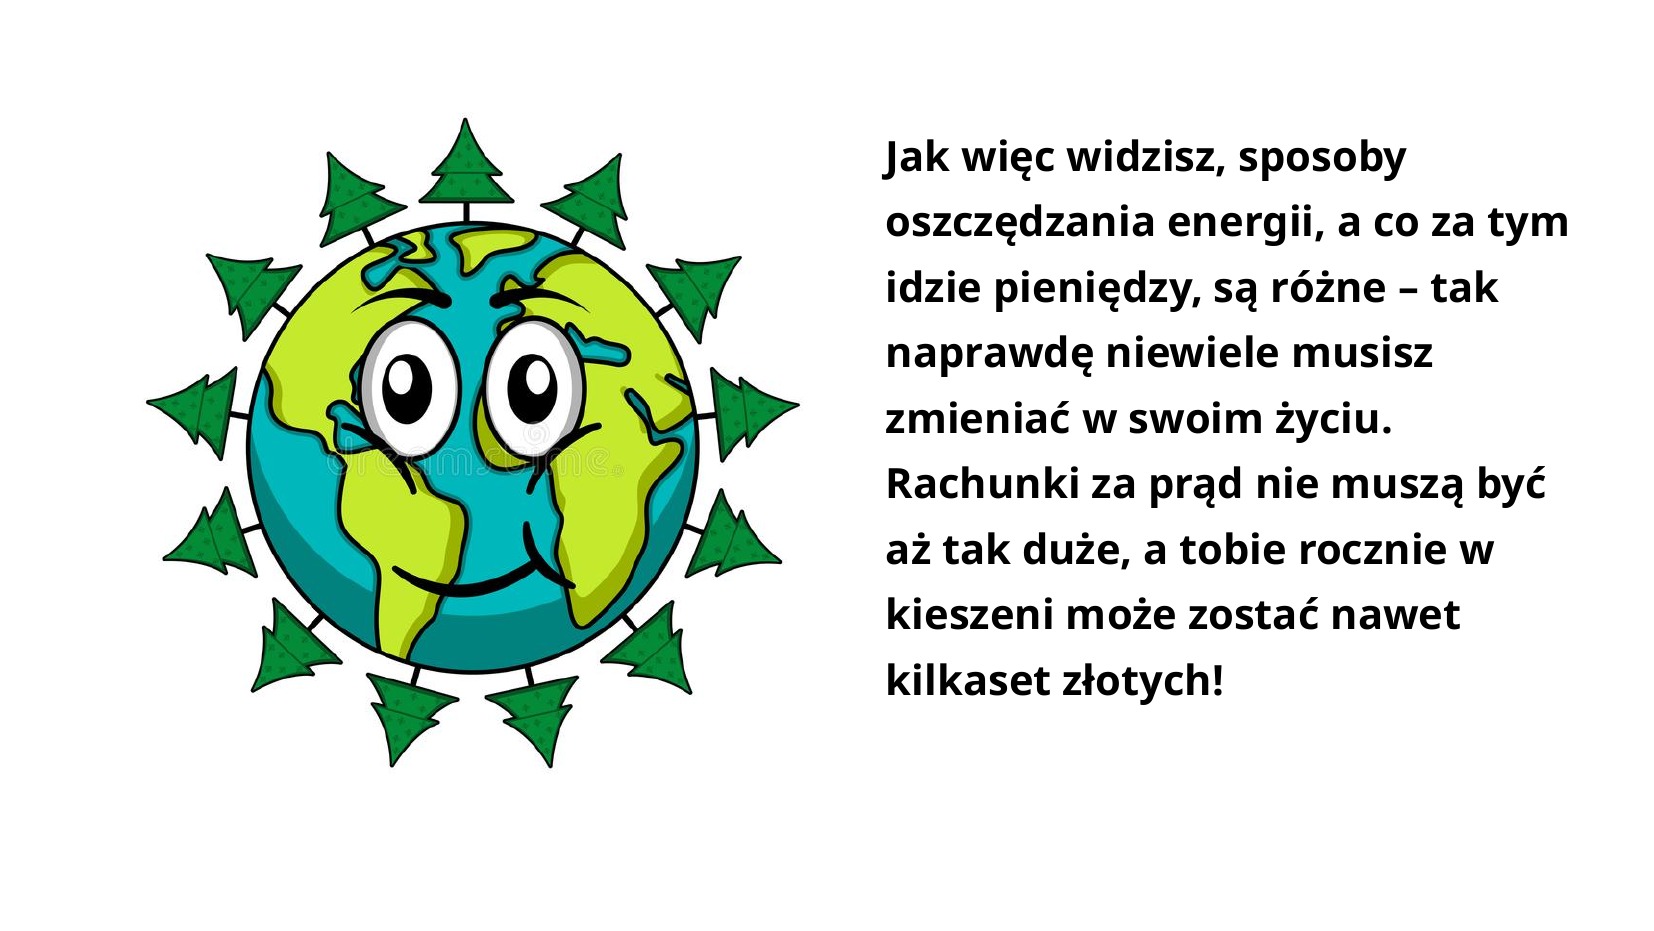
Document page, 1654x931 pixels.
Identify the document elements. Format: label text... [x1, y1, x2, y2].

picture [88, 58, 857, 827]
list Jak więc widzisz, sposoby oszczędzania energii, a co za tym idzie pieniędzy, są różne – tak naprawdę niewiele musisz zmieniać w swoim życiu. Rachunki za prąd nie muszą być aż tak duże, a tobie rocznie w kieszeni może zostać nawet kilkaset złotych! [885, 118, 1571, 758]
